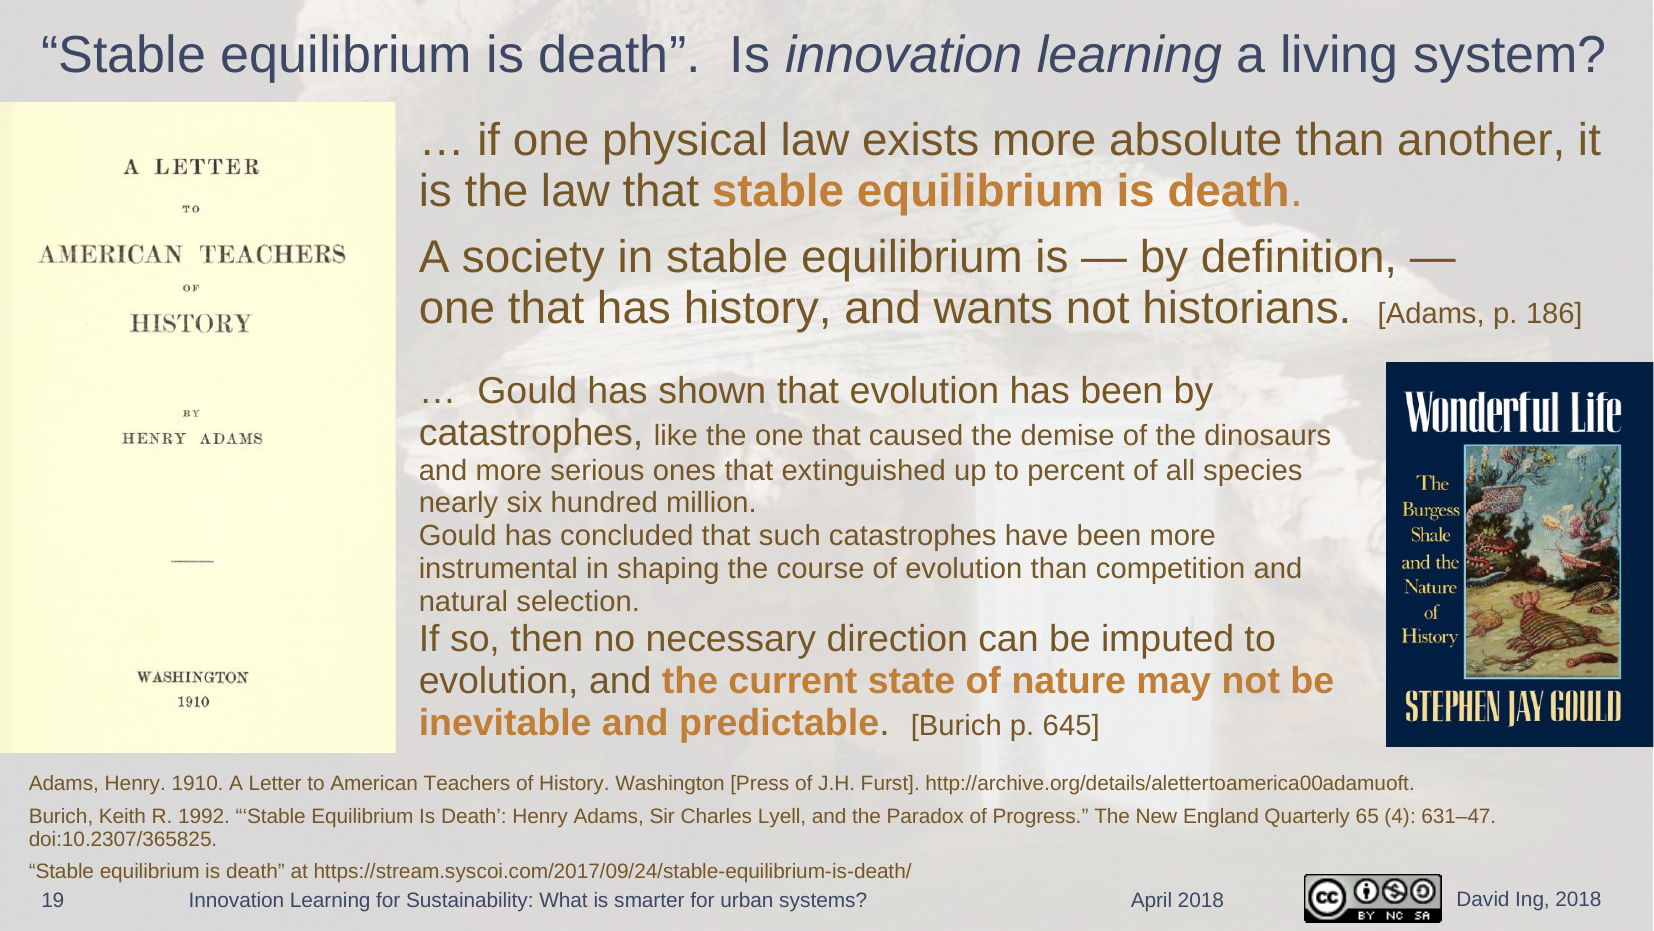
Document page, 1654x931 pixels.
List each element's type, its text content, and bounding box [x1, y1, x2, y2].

picture [1304, 891, 1442, 923]
text_box Adams, Henry. 1910. A Letter to American Teachers of History. Washington [Press of J.H. Furst]. http://archive.org/details/alettertoamerica00adamuoft. Burich, Keith R. 1992. “‘Stable Equilibrium Is Death’: Henry Adams, Sir Charles Lyell, and the Paradox of Progress.” The New England Quarterly 65 (4): 631–47. doi:10.2307/365825. “Stable equilibrium is death” at https://stream.syscoi.com/2017/09/24/stable-equilibrium-is-death/ [13, 764, 1597, 891]
text_box … if one physical law exists more absolute than another, it is the law that stable equilibrium is death. A society in stable equilibrium is — by definition, — one that has history, and wants not historians. [Adams, p. 186] [403, 106, 1625, 351]
title “Stable equilibrium is death”. Is innovation learning a living system? [41, 30, 1613, 126]
text_box … Gould has shown that evolution has been by catastrophes, like the one that caused the demise of the dinosaurs and more serious ones that extinguished up to percent of all species nearly six hundred million. Gould has concluded that such catastrophes have been more instrumental in shaping the course of evolution than competition and natural selection. If so, then no necessary direction can be imputed to evolution, and the current state of nature may not be inevitable and predictable. [Burich p. 645] [403, 362, 1385, 752]
text_box Value-elevating co-creation Providers and customer mutually experience, and then improve [0, 0, 1653, 931]
picture [1386, 362, 1654, 747]
picture [0, 102, 396, 753]
